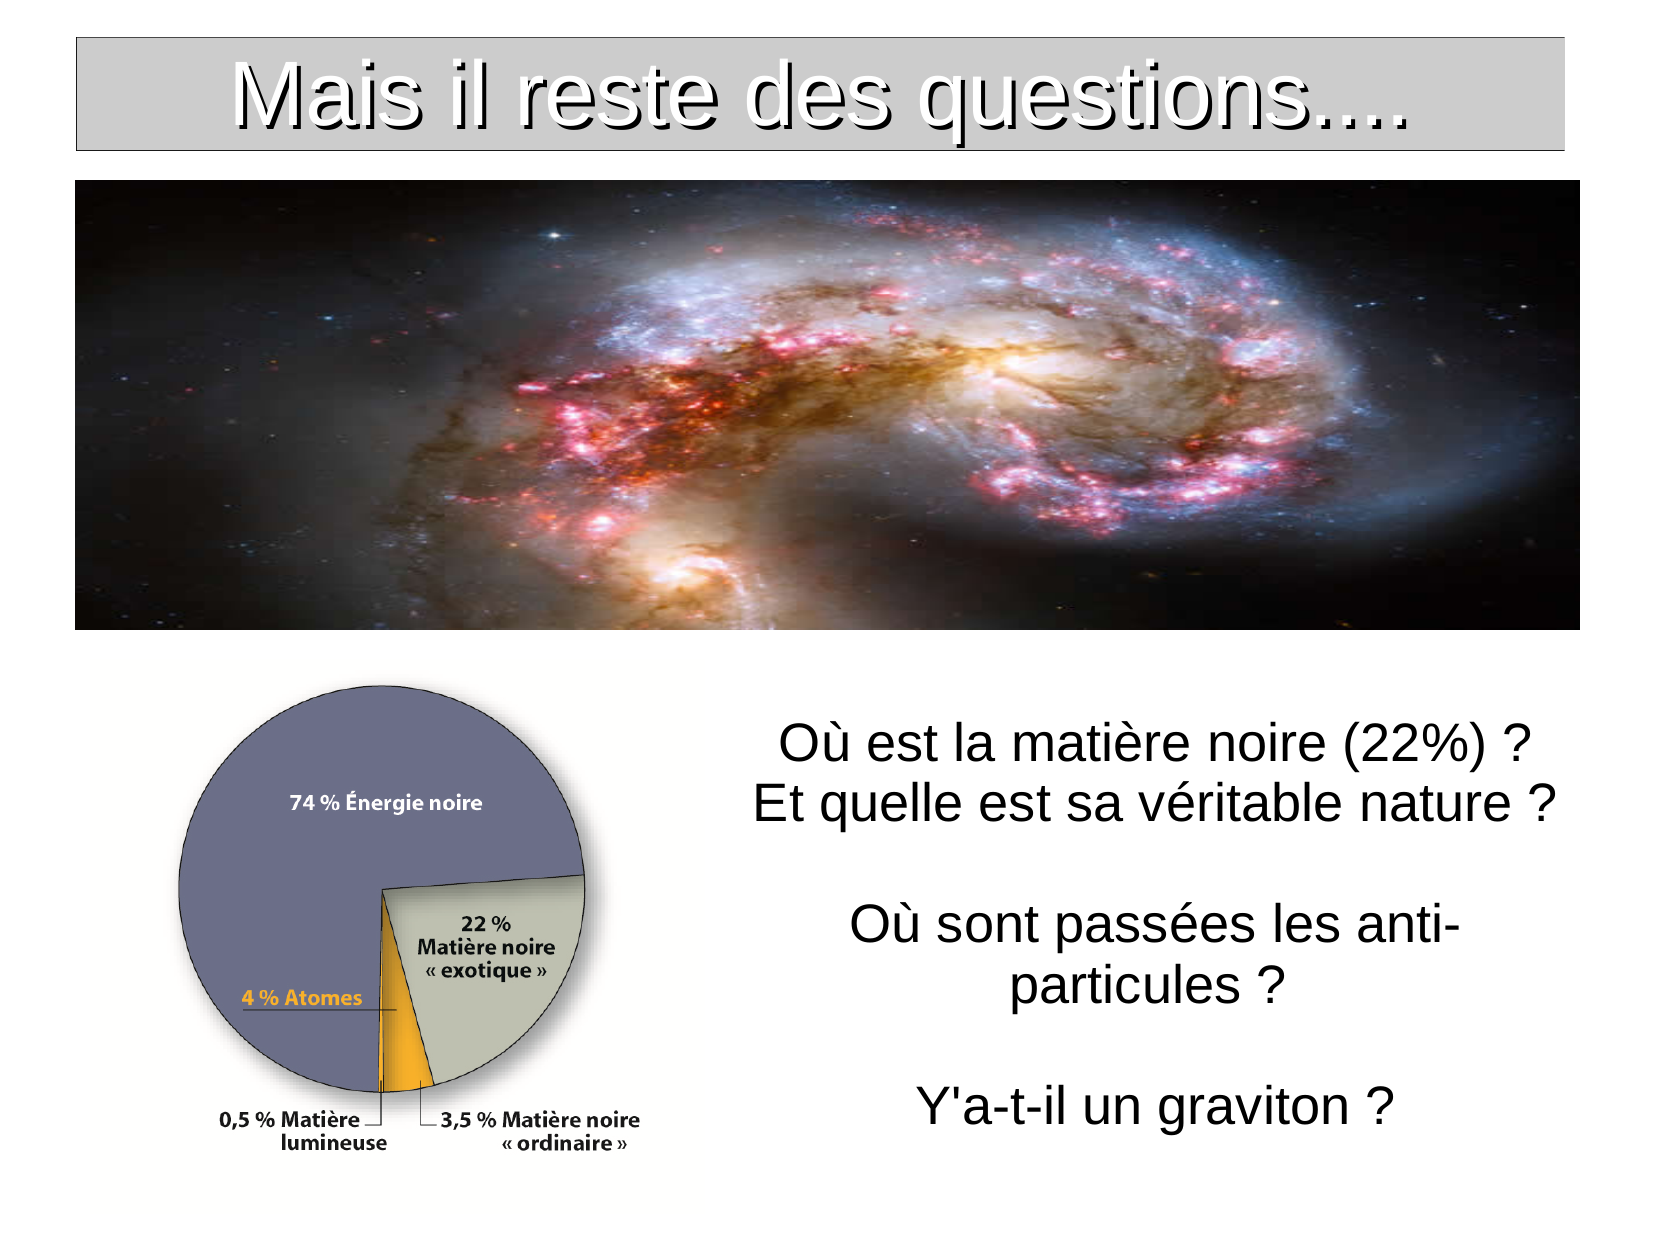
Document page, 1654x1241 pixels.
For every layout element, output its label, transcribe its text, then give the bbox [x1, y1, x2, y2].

picture [90, 659, 705, 1214]
title Mais il reste des questions.... [76, 37, 1565, 151]
text_box Où est la matière noire (22%) ? Et quelle est sa véritable nature ? Où sont passées les anti-particules ? Y'a-t-il un graviton ? [705, 705, 1608, 1146]
picture [75, 180, 1580, 631]
